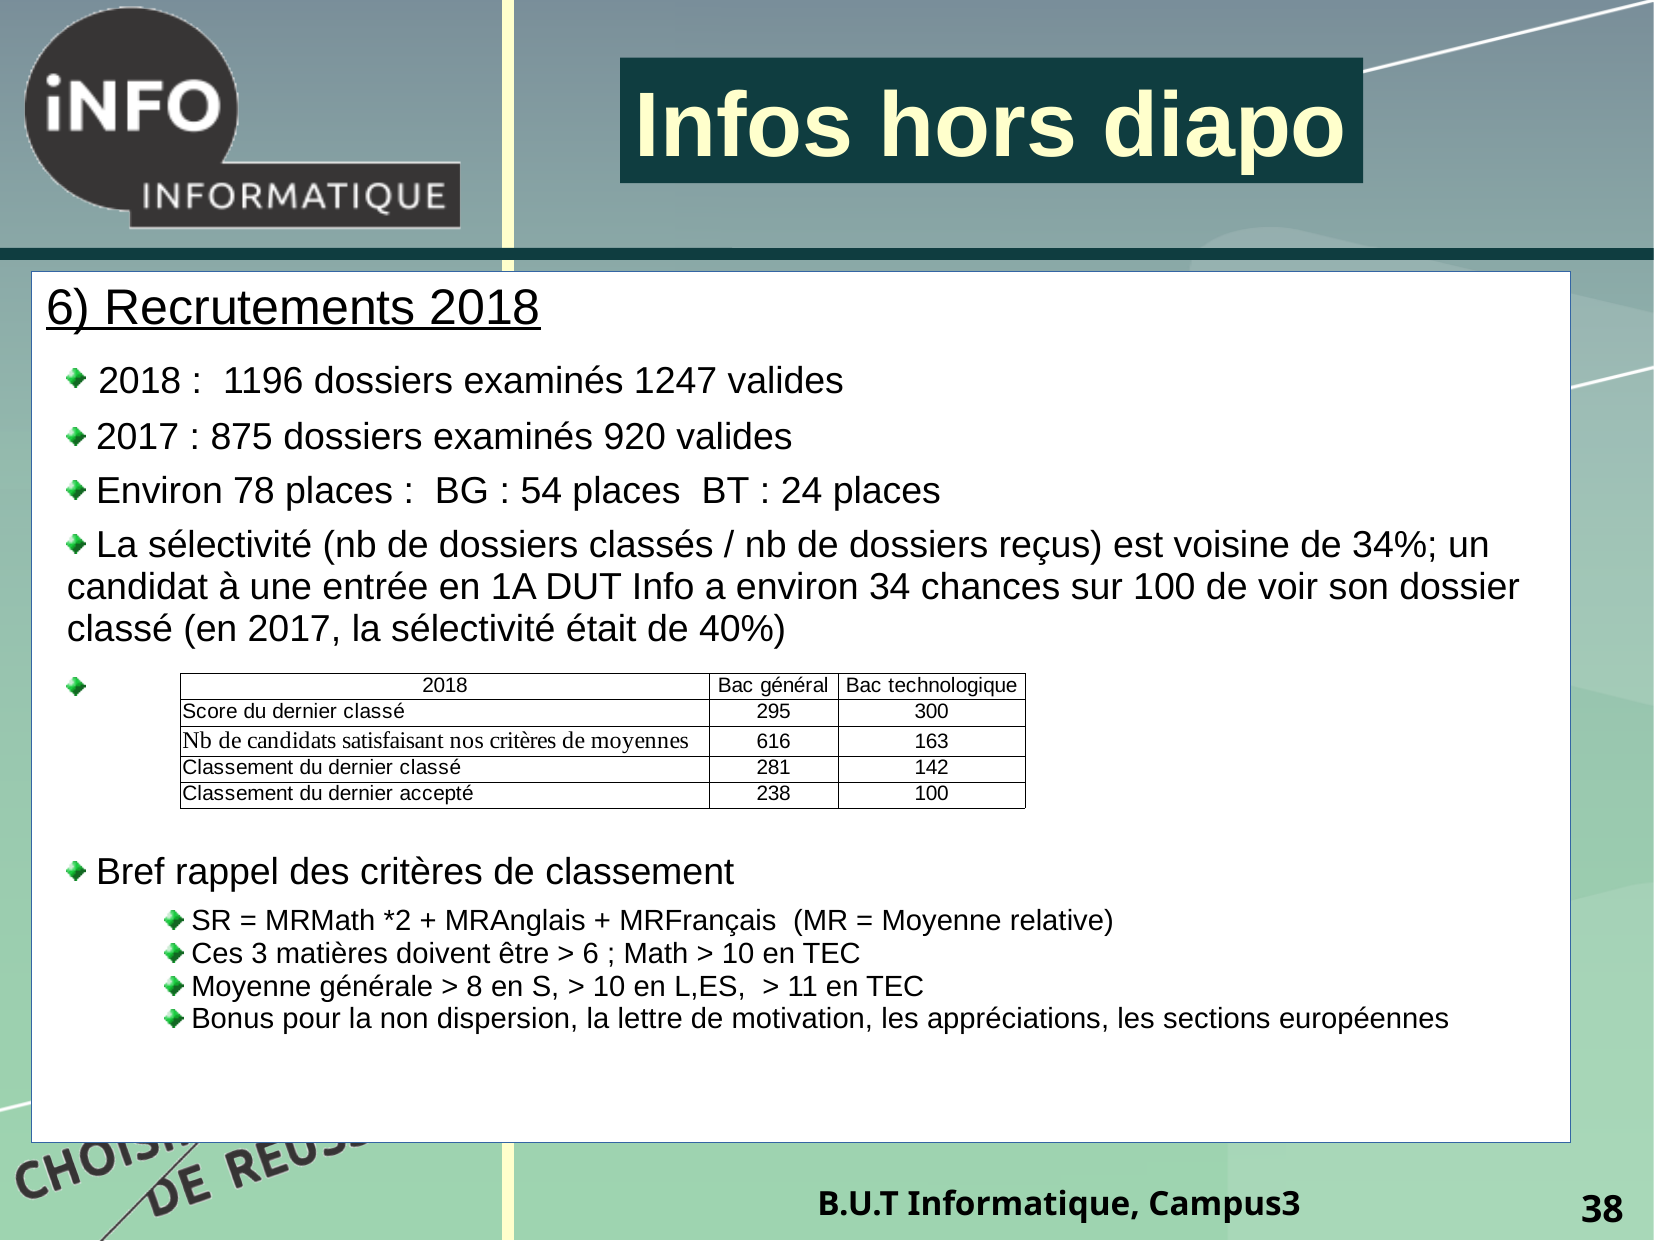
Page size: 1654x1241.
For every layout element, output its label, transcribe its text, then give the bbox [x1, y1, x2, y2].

text_box 6) Recrutements 2018 2018 : 1196 dossiers examinés 1247 valides 2017 : 875 dossiers examinés 920 valides Environ 78 places : BG : 54 places BT : 24 places La sélectivité (nb de dossiers classés / nb de dossiers reçus) est voisine de 34%; un candidat à une entrée en 1A DUT Info a environ 34 chances sur 100 de voir son dossier classé (en 2017, la sélectivité était de 40%) Bref rappel des critères de classement SR = MRMath *2 + MRAnglais + MRFrançais (MR = Moyenne relative) Ces 3 matières doivent être > 6 ; Math > 10 en TEC Moyenne générale > 8 en S, > 10 en L,ES, > 11 en TEC Bonus pour la non dispersion, la lettre de motivation, les appréciations, les sections européennes [31, 271, 1571, 1143]
picture [514, 260, 1654, 1240]
text_box Infos hors diapo [620, 57, 1364, 184]
chart [180, 673, 1028, 810]
picture [0, 260, 502, 1241]
picture [0, 0, 502, 247]
picture [514, 0, 1654, 248]
